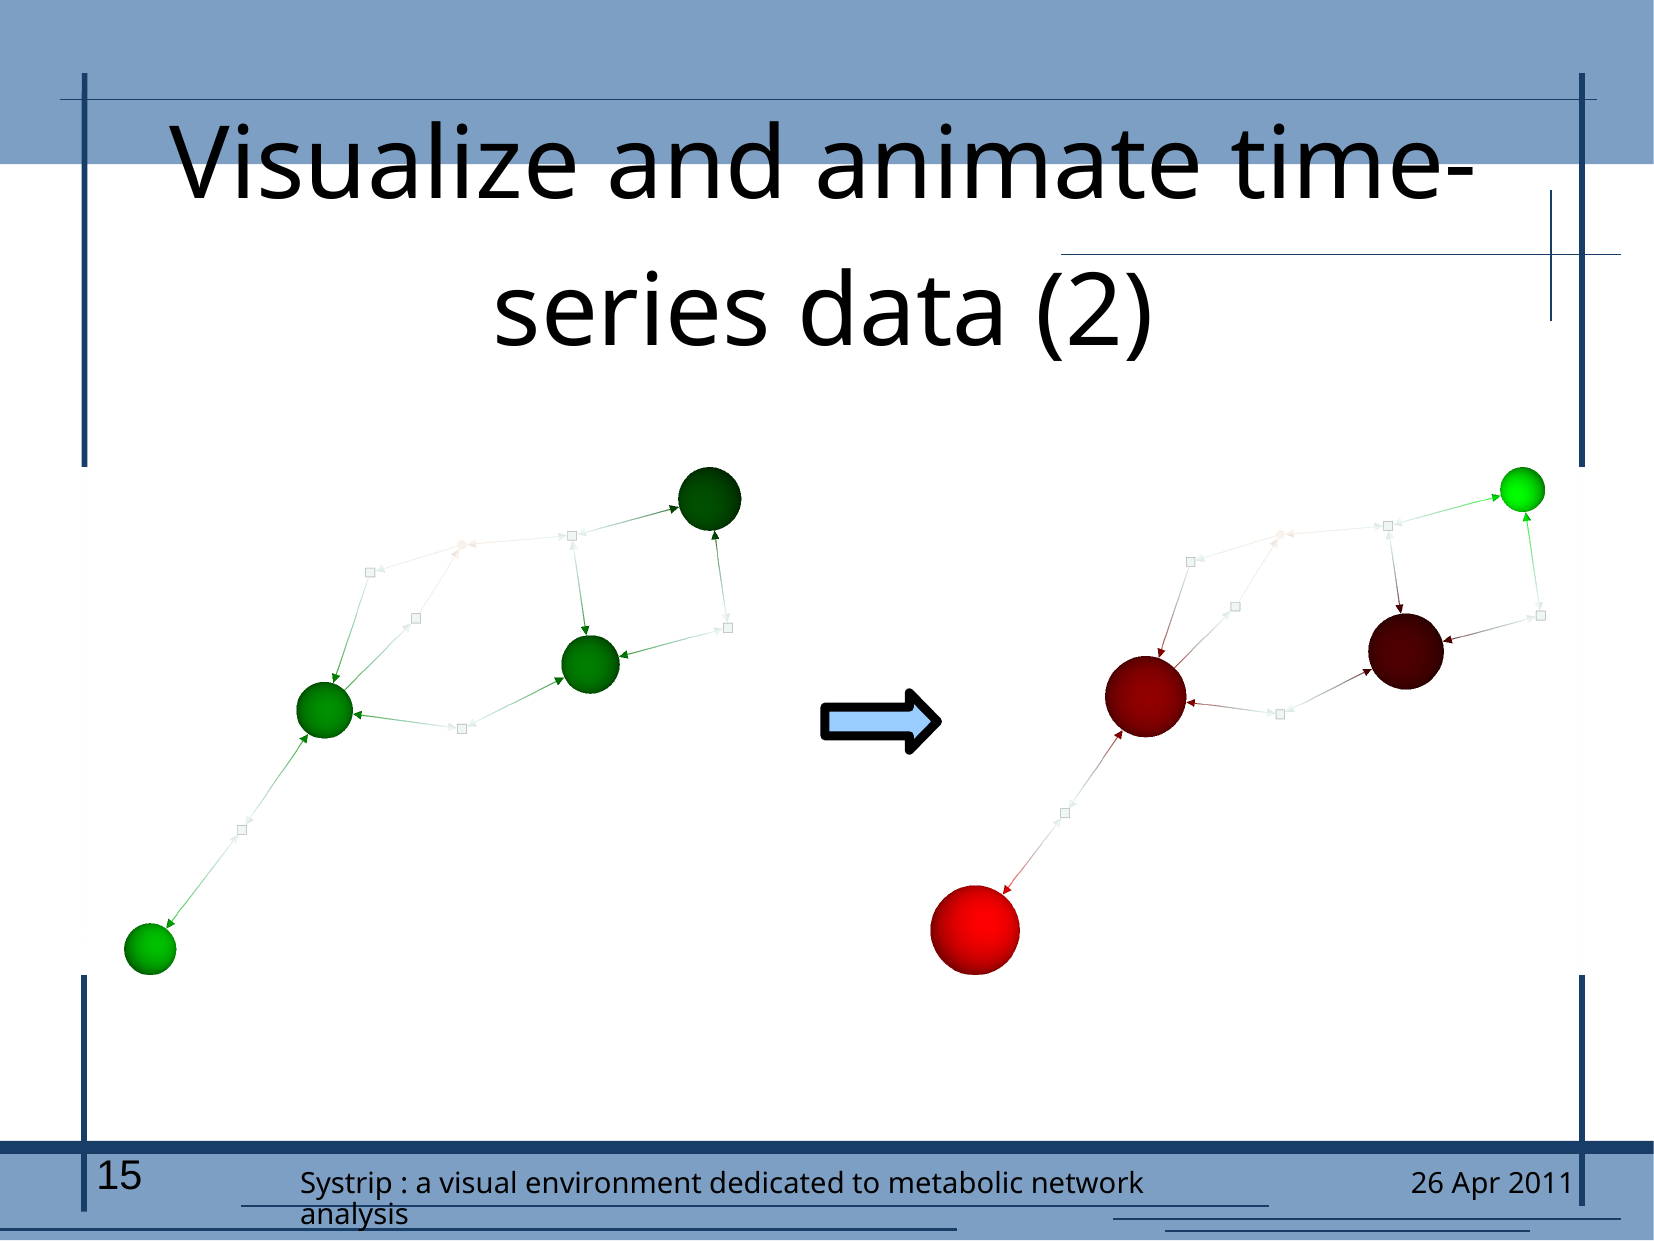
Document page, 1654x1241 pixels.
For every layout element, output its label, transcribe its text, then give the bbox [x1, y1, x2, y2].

text_box [824, 692, 938, 751]
picture [57, 467, 808, 976]
title Visualize and animate time-series data (2) [117, 101, 1530, 354]
picture [862, 467, 1613, 976]
